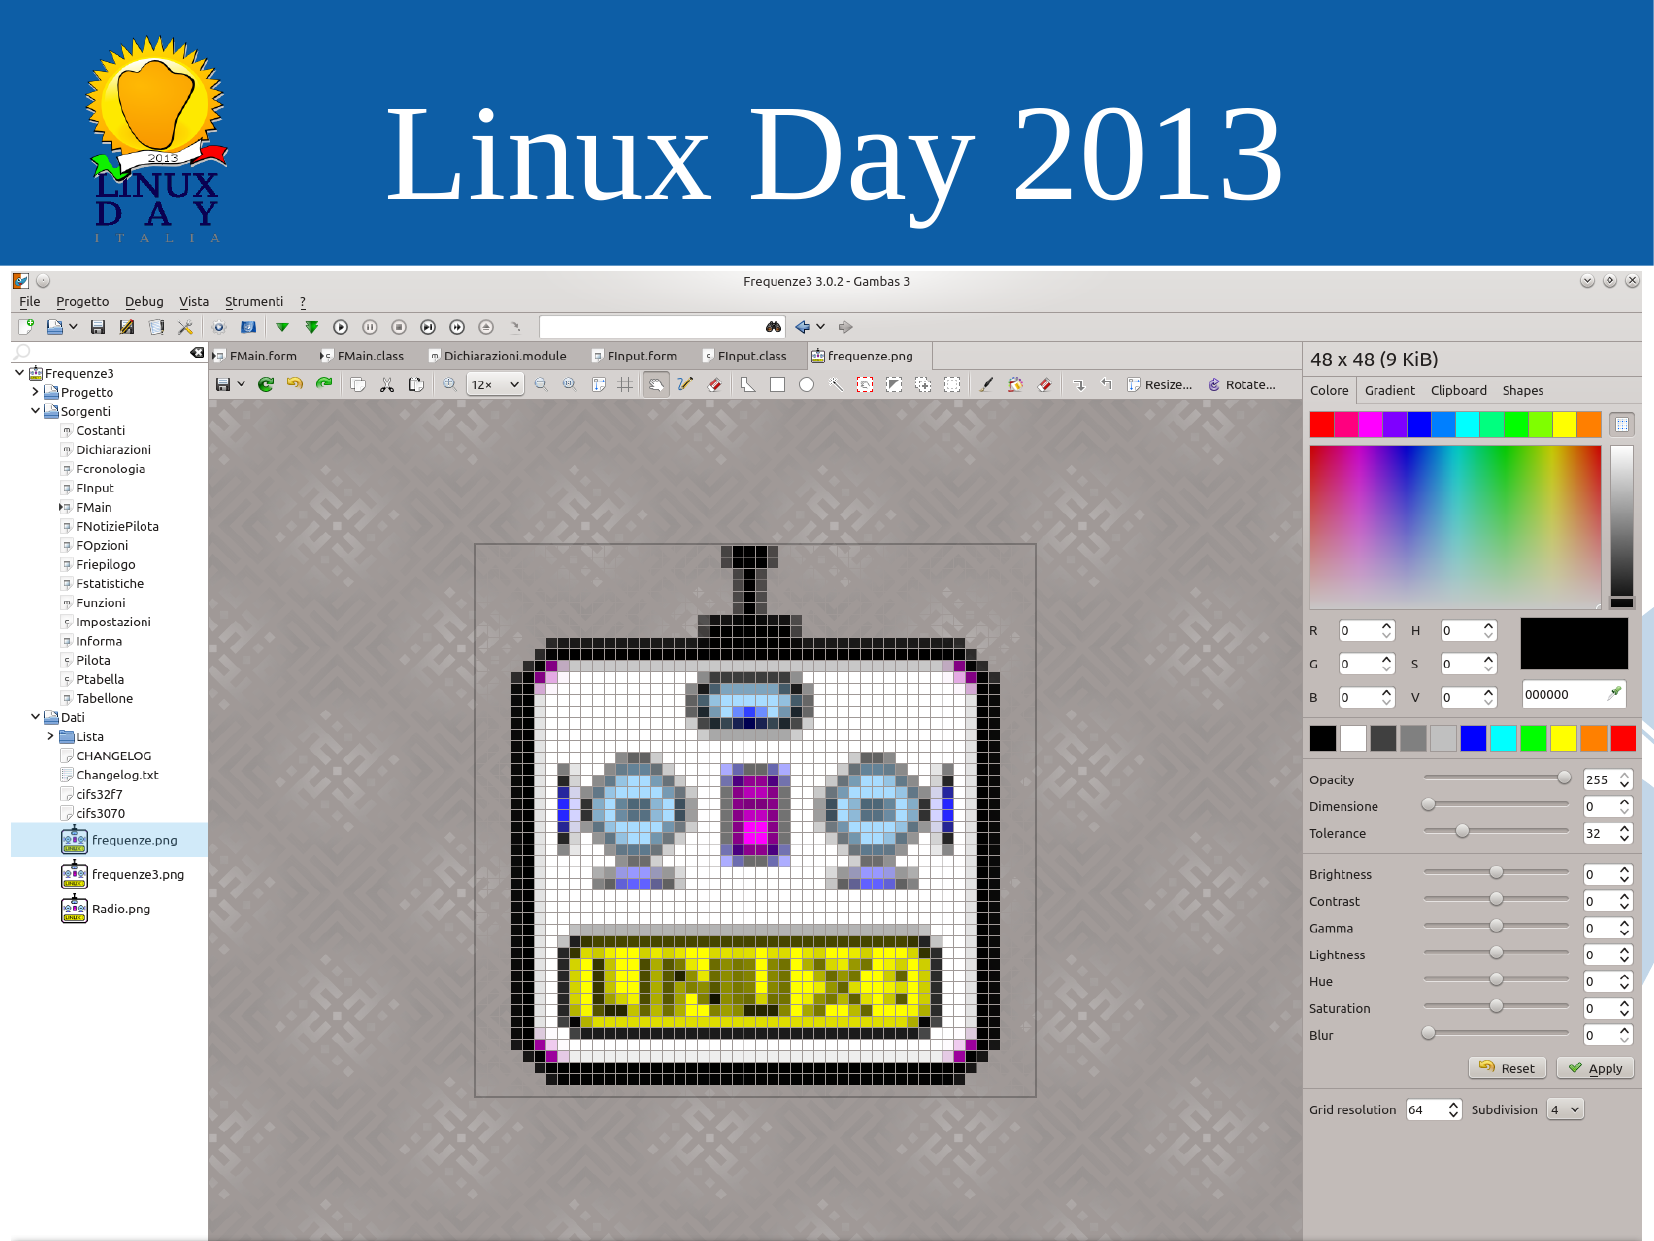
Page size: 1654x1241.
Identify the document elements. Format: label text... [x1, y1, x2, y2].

picture [76, 14, 237, 262]
title Linux Day 2013 [237, 49, 1489, 257]
picture [11, 271, 1642, 1241]
